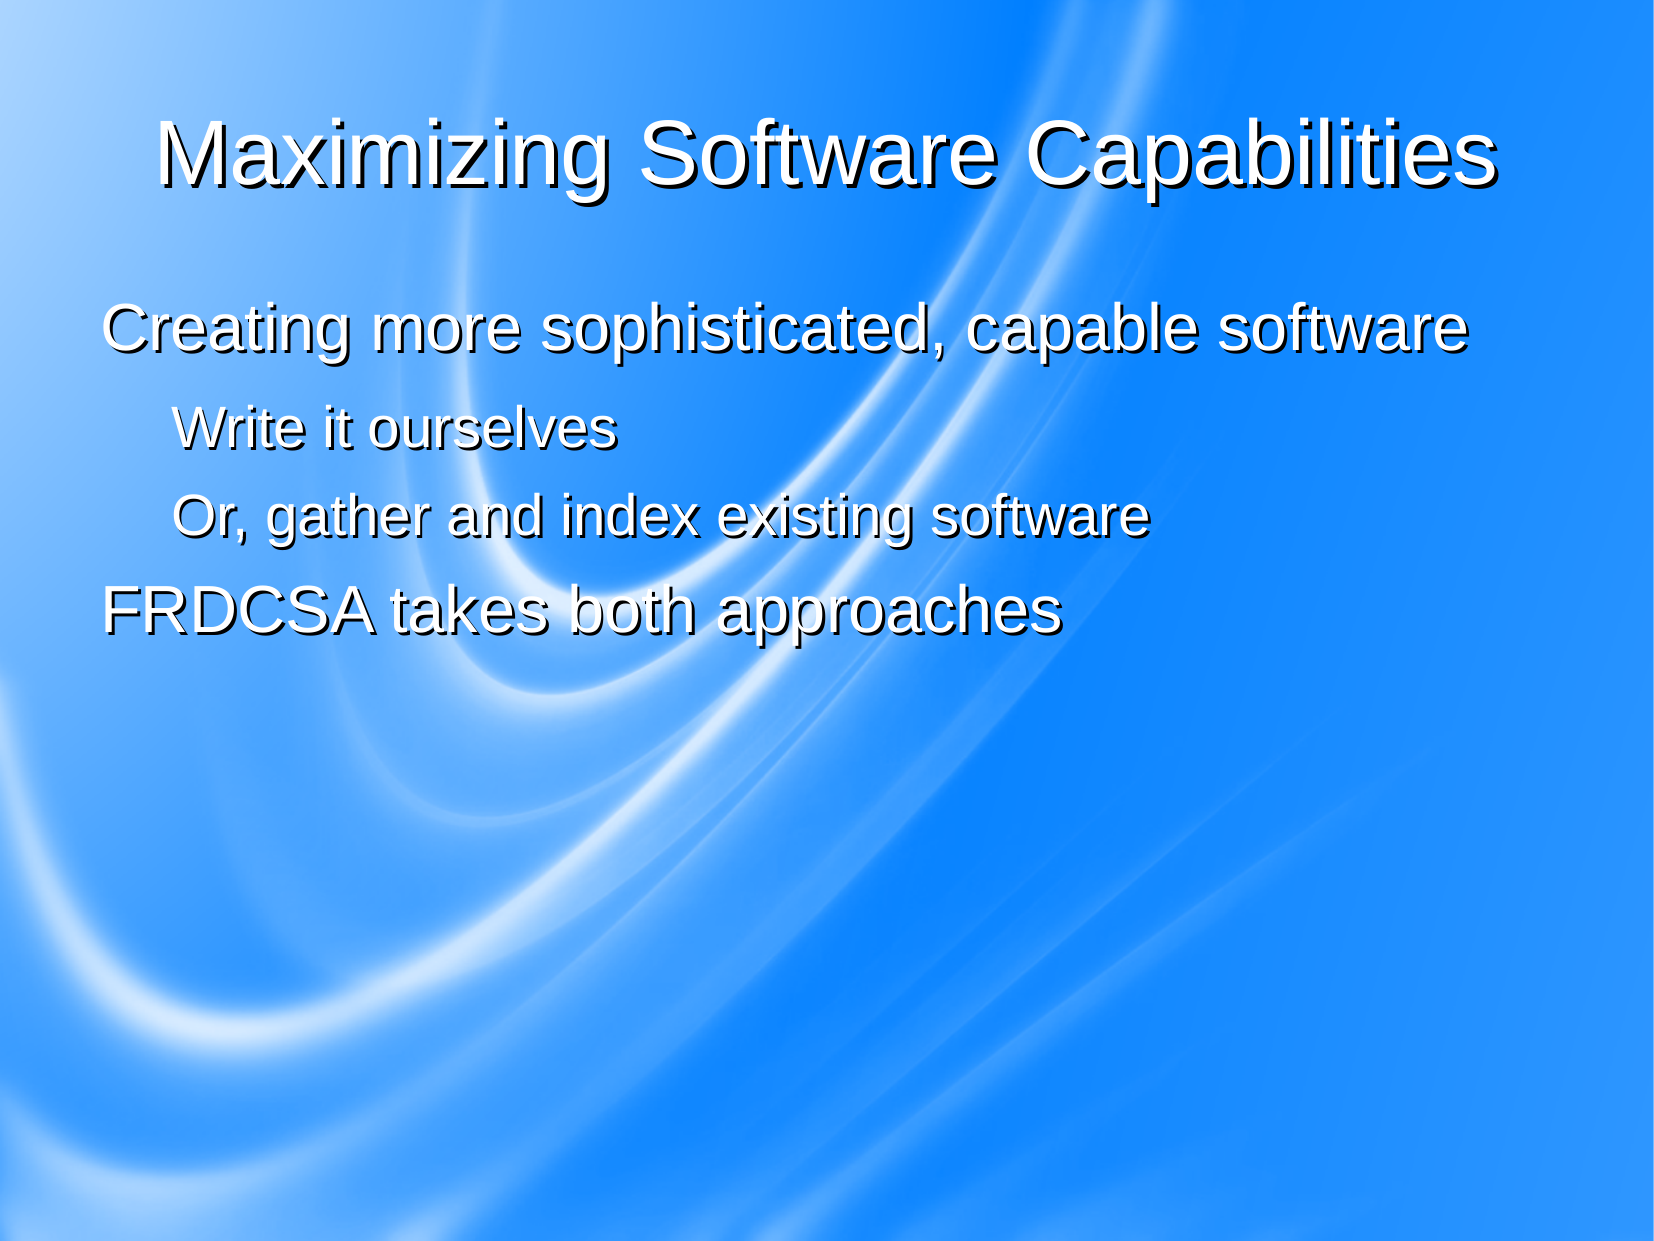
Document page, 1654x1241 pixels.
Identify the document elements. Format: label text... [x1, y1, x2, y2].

list Creating more sophisticated, capable software Write it ourselves Or, gather and index existing software FRDCSA takes both approaches [82, 290, 1571, 1094]
title Maximizing Software Capabilities [82, 56, 1571, 250]
picture [0, 0, 1654, 1241]
